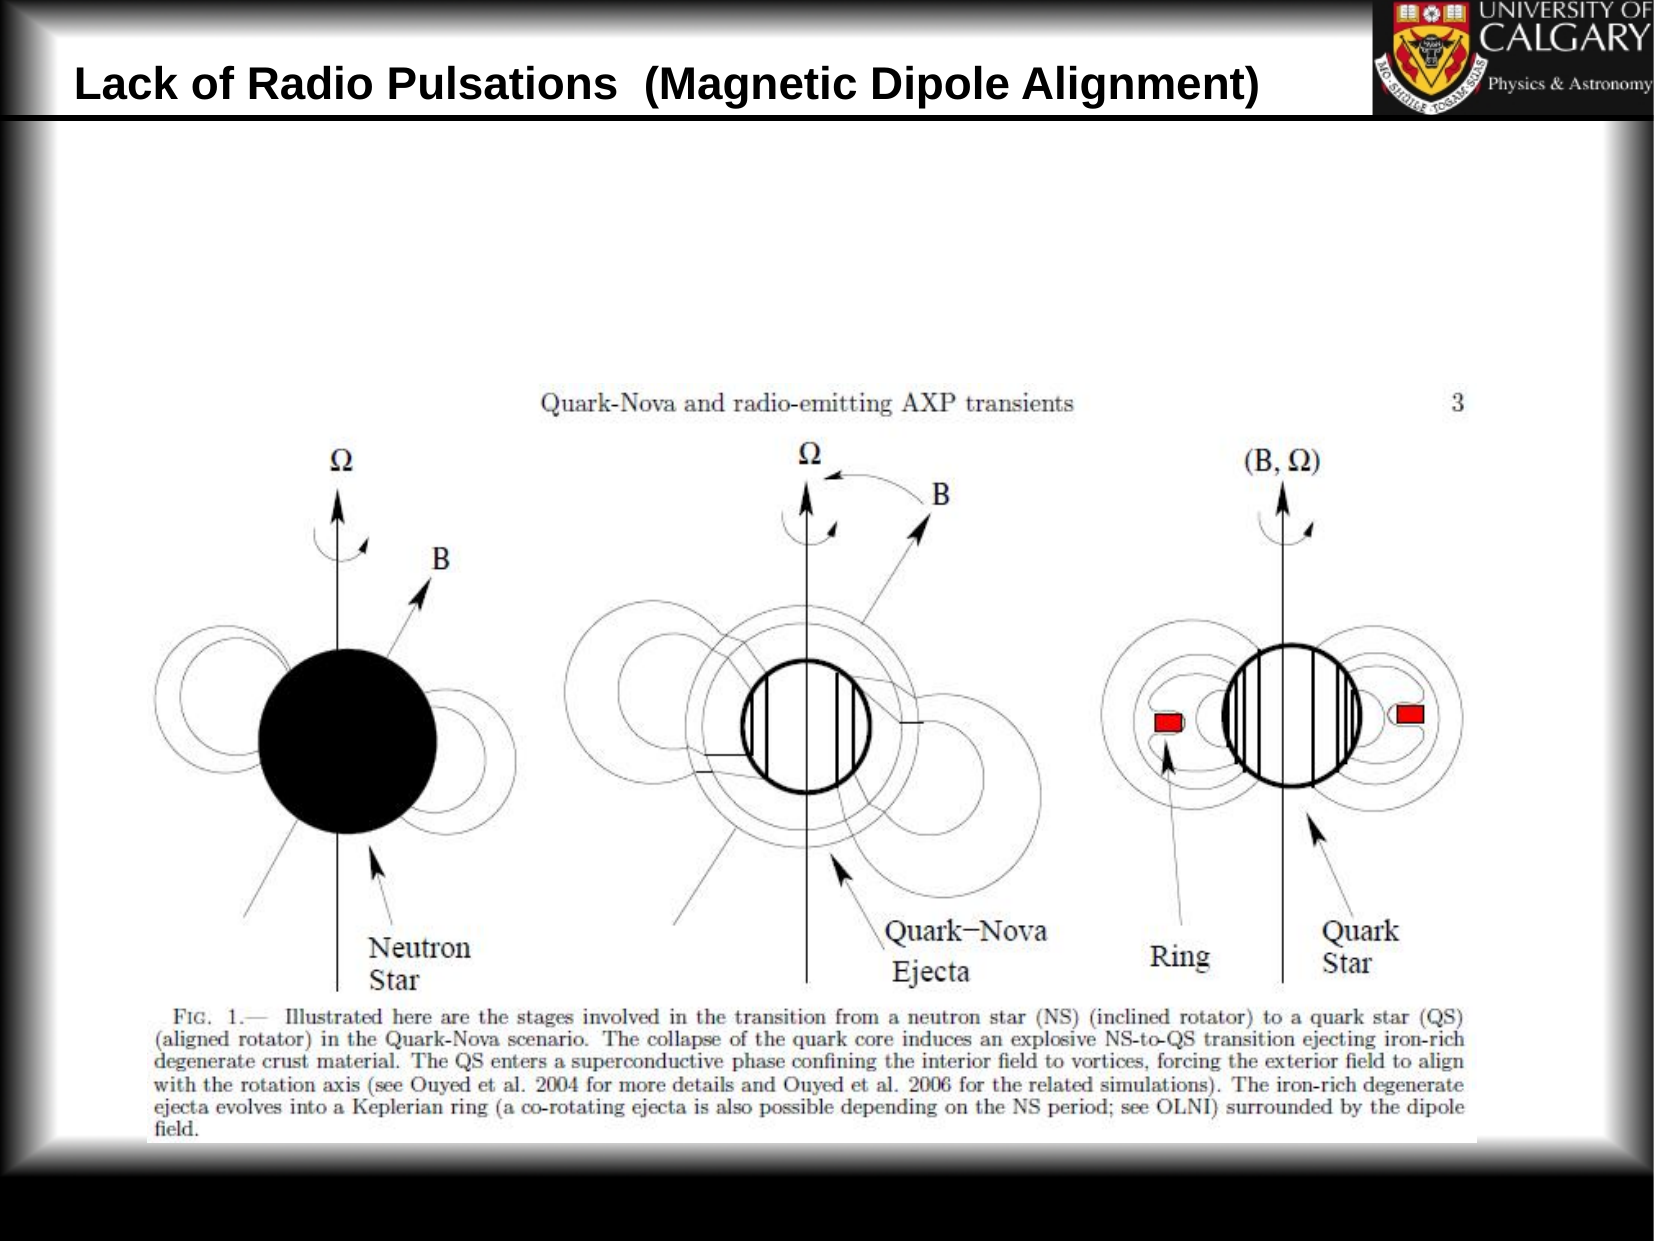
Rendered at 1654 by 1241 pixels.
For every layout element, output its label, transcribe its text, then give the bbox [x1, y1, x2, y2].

picture [0, 121, 1654, 1241]
text_box Lack of Radio Pulsations (Magnetic Dipole Alignment) [59, 51, 1276, 115]
picture [0, 0, 1654, 115]
